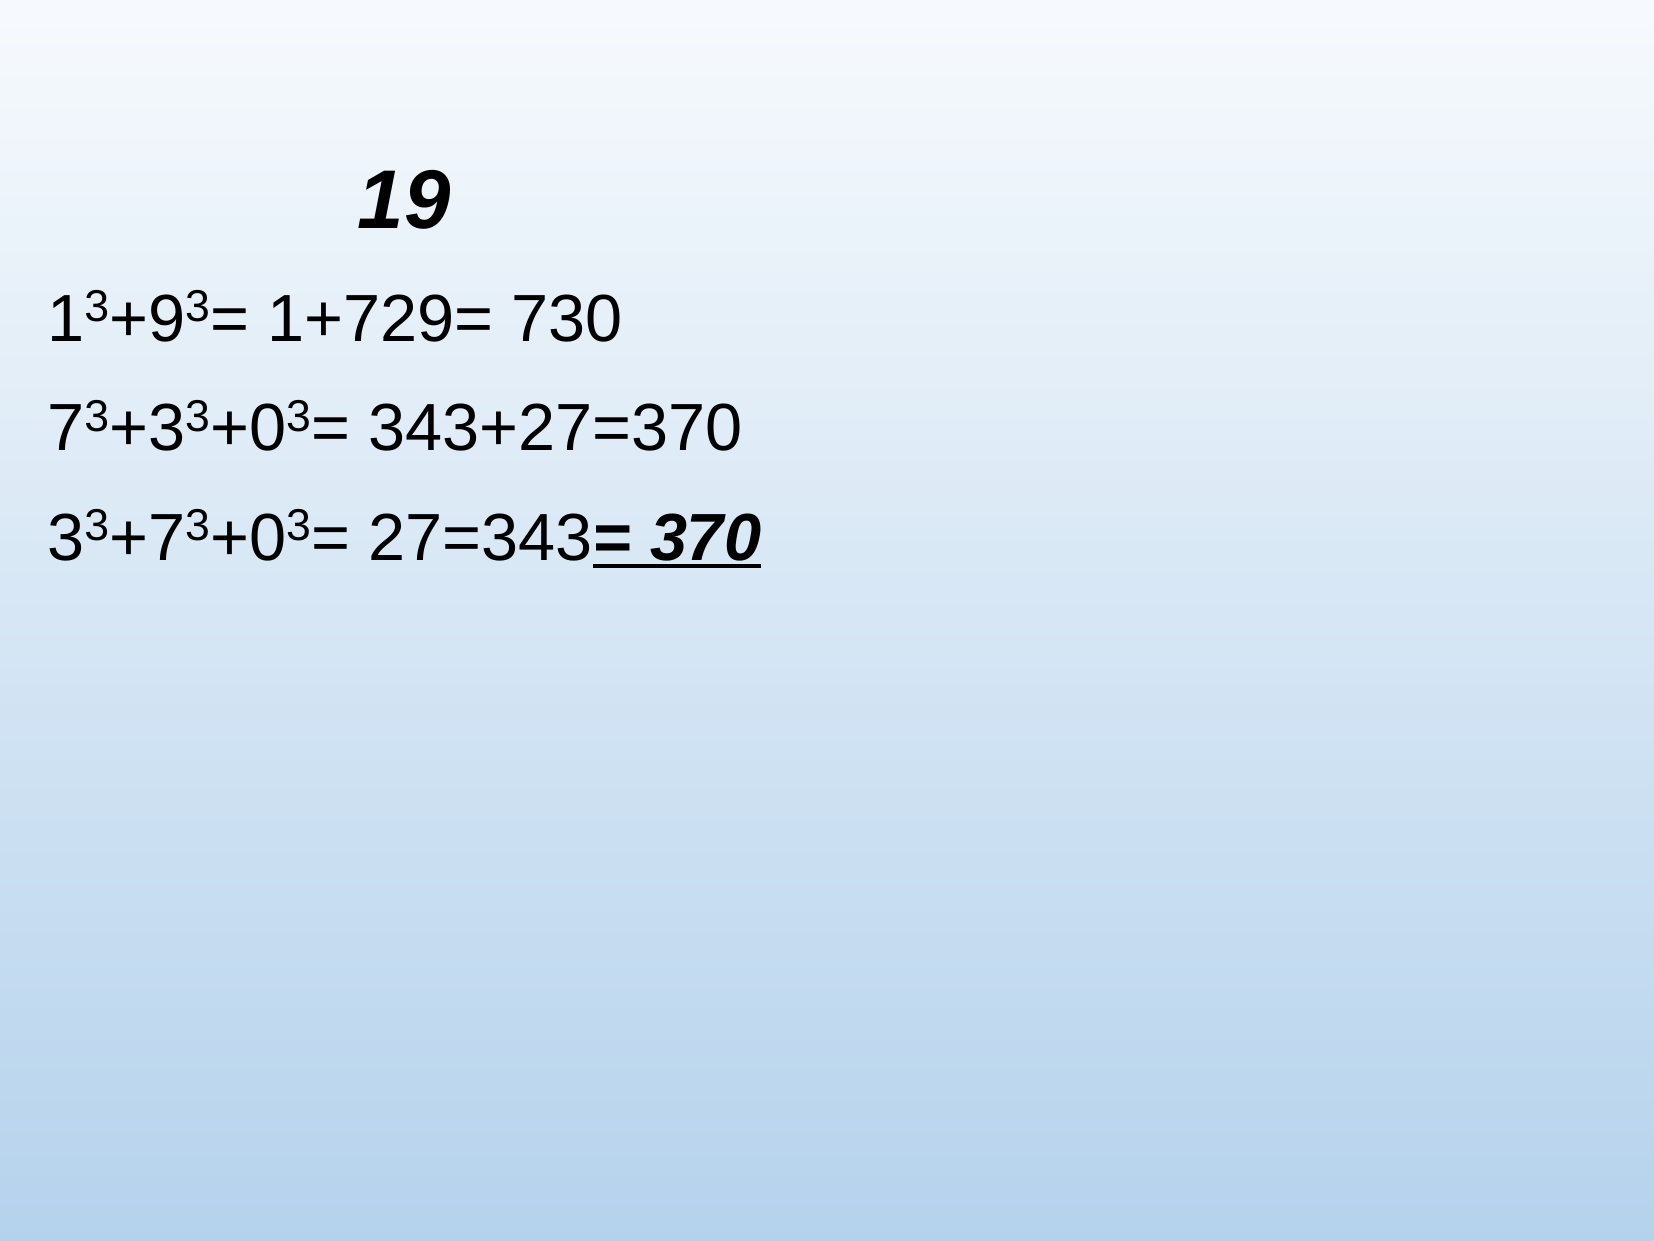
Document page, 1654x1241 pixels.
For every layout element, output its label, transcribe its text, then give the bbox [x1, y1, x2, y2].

list 19 13+93= 1+729= 730 73+33+03= 343+27=370 33+73+03= 27=343= 370 [47, 35, 1536, 1095]
